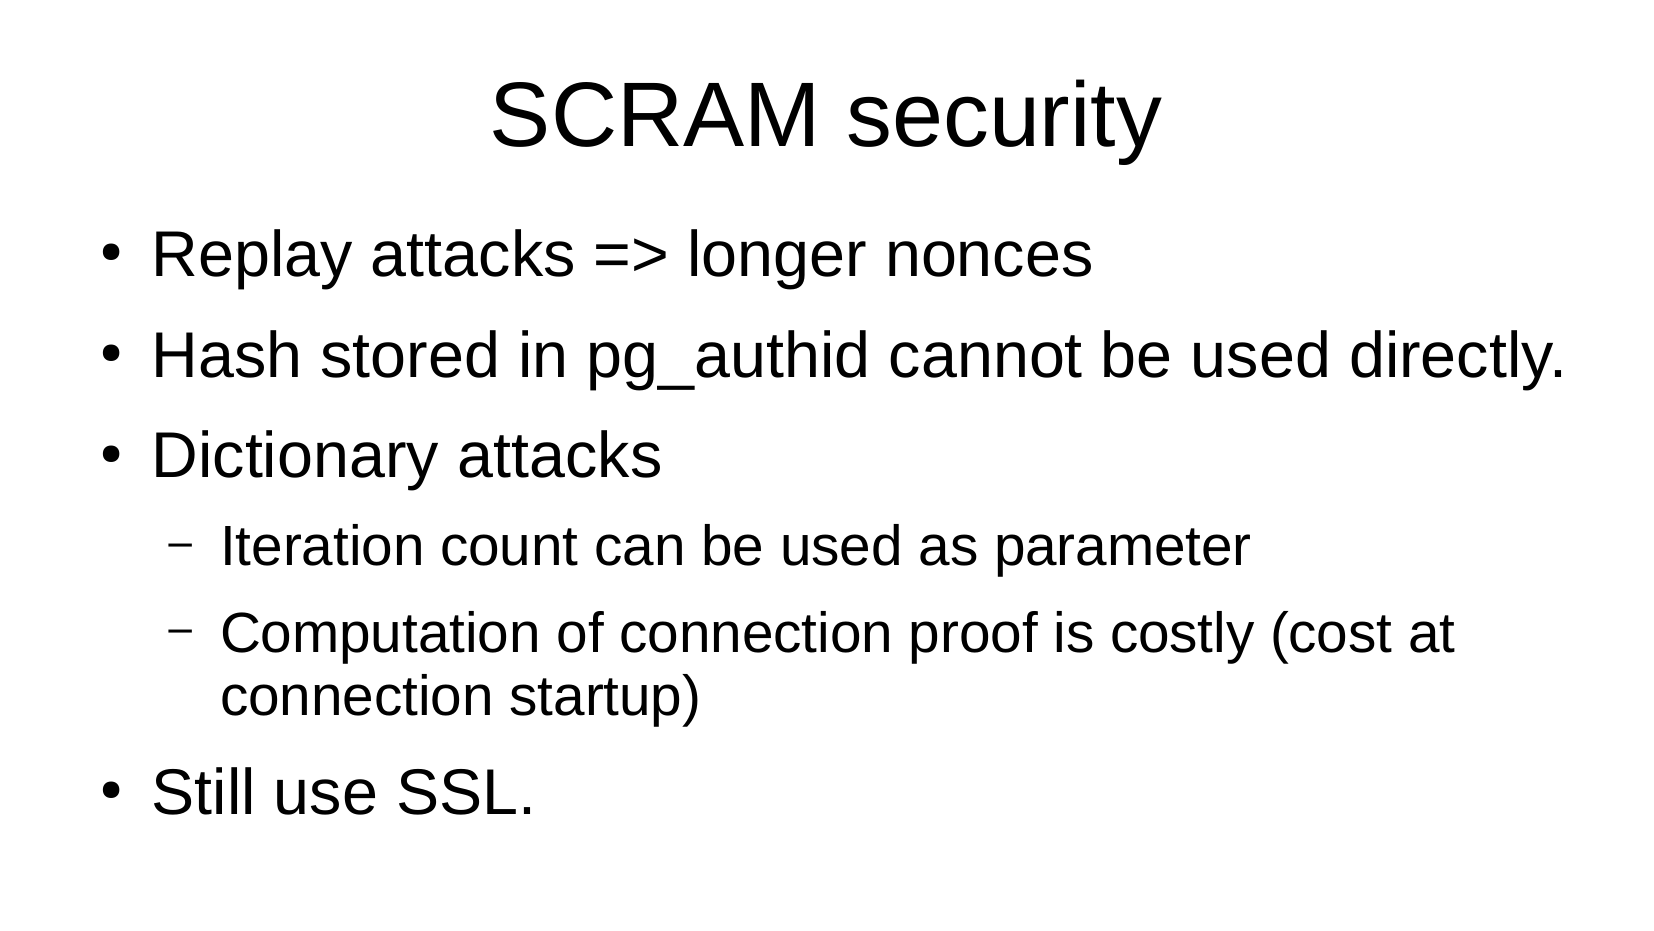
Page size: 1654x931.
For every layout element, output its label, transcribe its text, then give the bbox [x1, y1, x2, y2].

list Replay attacks => longer nonces Hash stored in pg_authid cannot be used directly. Dictionary attacks Iteration count can be used as parameter Computation of connection proof is costly (cost at connection startup) Still use SSL. [82, 217, 1571, 841]
title SCRAM security [82, 37, 1571, 193]
